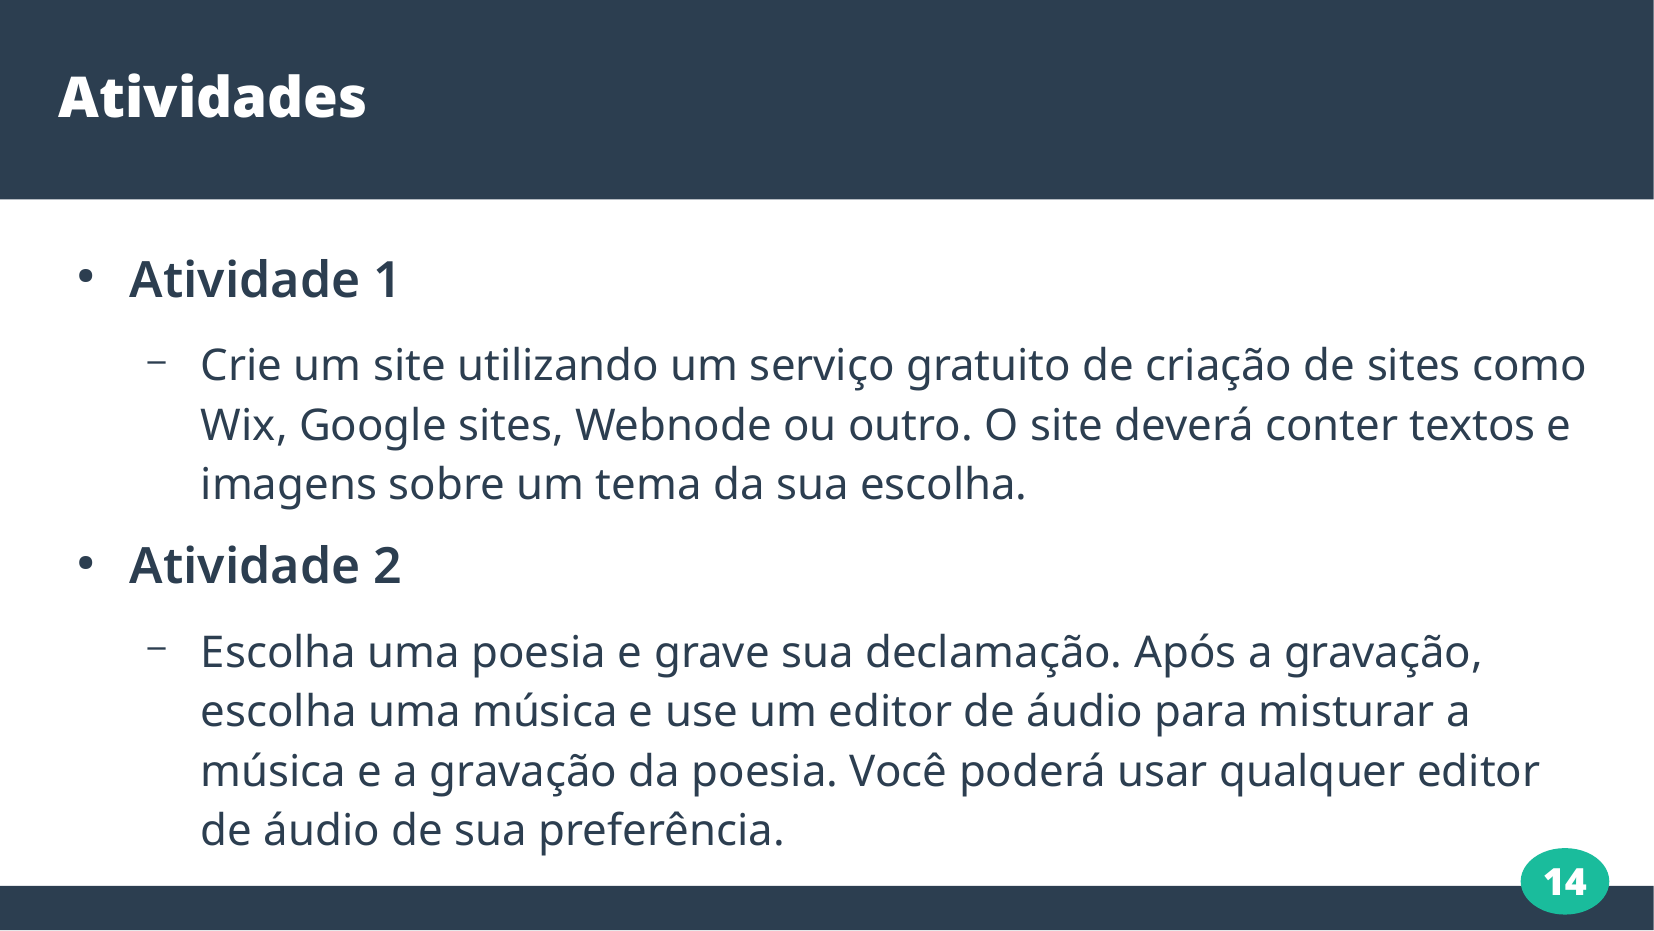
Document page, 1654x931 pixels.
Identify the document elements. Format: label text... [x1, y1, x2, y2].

title Atividades [59, 37, 1595, 155]
list Atividade 1 Crie um site utilizando um serviço gratuito de criação de sites como Wix, Google sites, Webnode ou outro. O site deverá conter textos e imagens sobre um tema da sua escolha. Atividade 2 Escolha uma poesia e grave sua declamação. Após a gravação, escolha uma música e use um editor de áudio para misturar a música e a gravação da poesia. Você poderá usar qualquer editor de áudio de sua preferência. [59, 243, 1595, 864]
